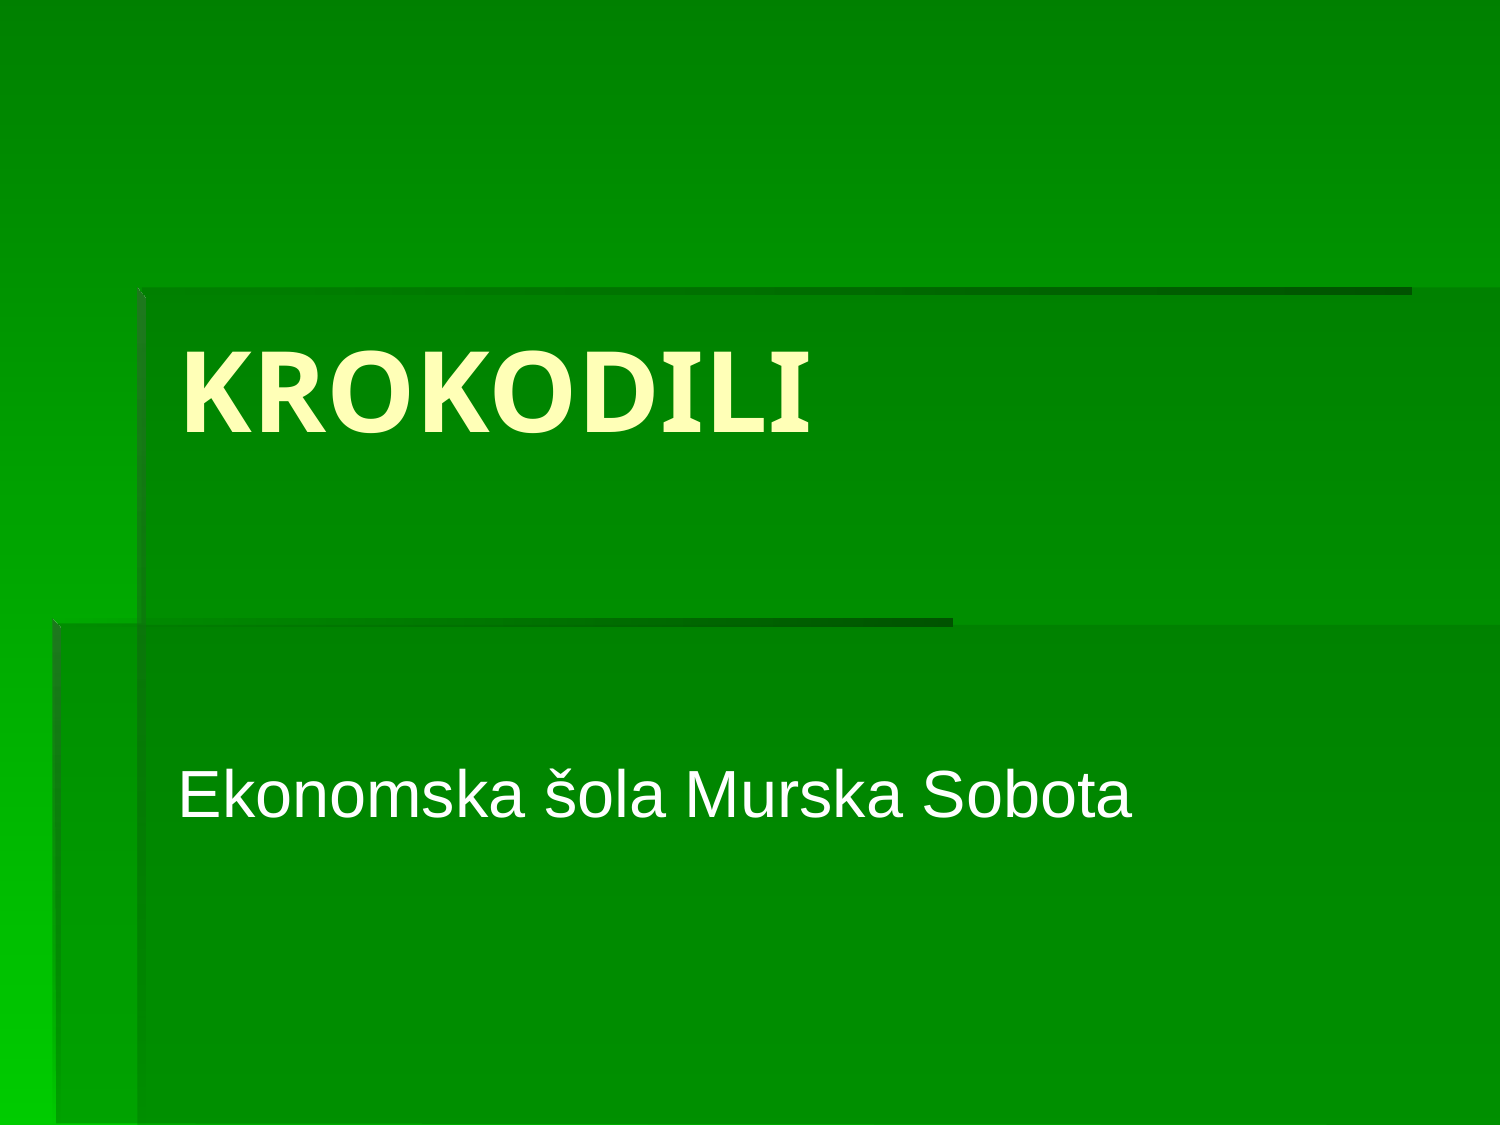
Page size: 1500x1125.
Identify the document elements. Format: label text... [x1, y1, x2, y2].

subtitle Ekonomska šola Murska Sobota [162, 650, 1275, 938]
title KROKODILI [162, 312, 1438, 598]
